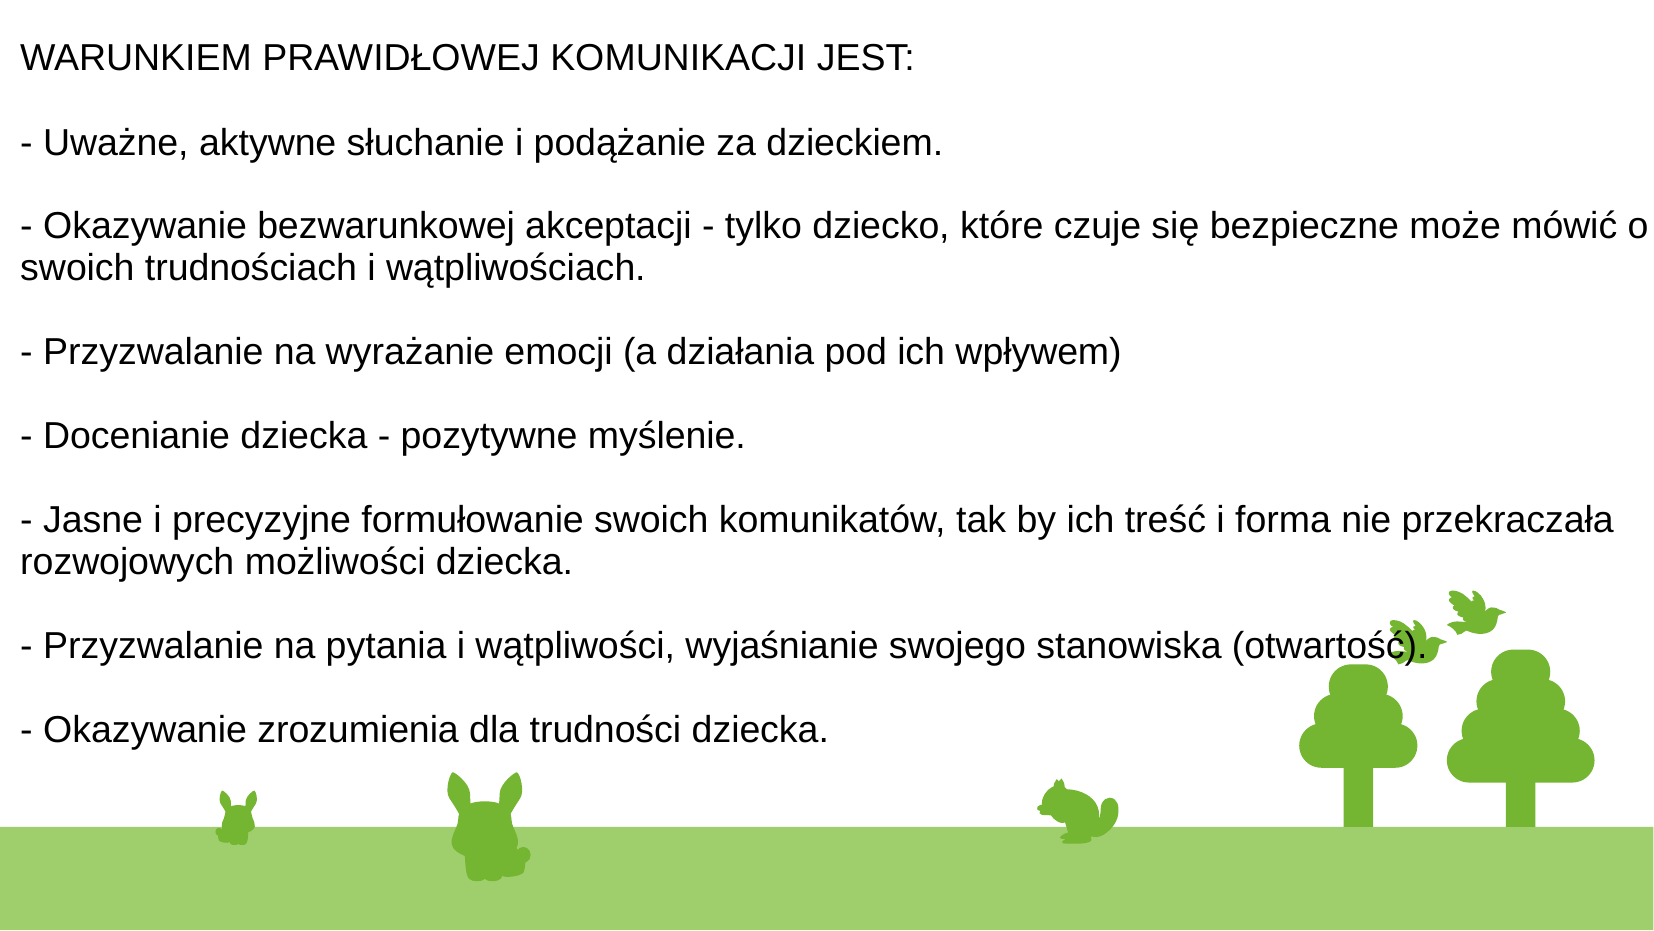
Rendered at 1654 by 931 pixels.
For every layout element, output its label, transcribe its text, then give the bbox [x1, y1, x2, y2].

text_box WARUNKIEM PRAWIDŁOWEJ KOMUNIKACJI JEST: - Uważne, aktywne słuchanie i podążanie za dzieckiem. - Okazywanie bezwarunkowej akceptacji - tylko dziecko, które czuje się bezpieczne może mówić o swoich trudnościach i wątpliwościach. - Przyzwalanie na wyrażanie emocji (a działania pod ich wpływem) - Docenianie dziecka - pozytywne myślenie. - Jasne i precyzyjne formułowanie swoich komunikatów, tak by ich treść i forma nie przekraczała rozwojowych możliwości dziecka. - Przyzwalanie na pytania i wątpliwości, wyjaśnianie swojego stanowiska (otwartość). - Okazywanie zrozumienia dla trudności dziecka. [5, 29, 1654, 759]
